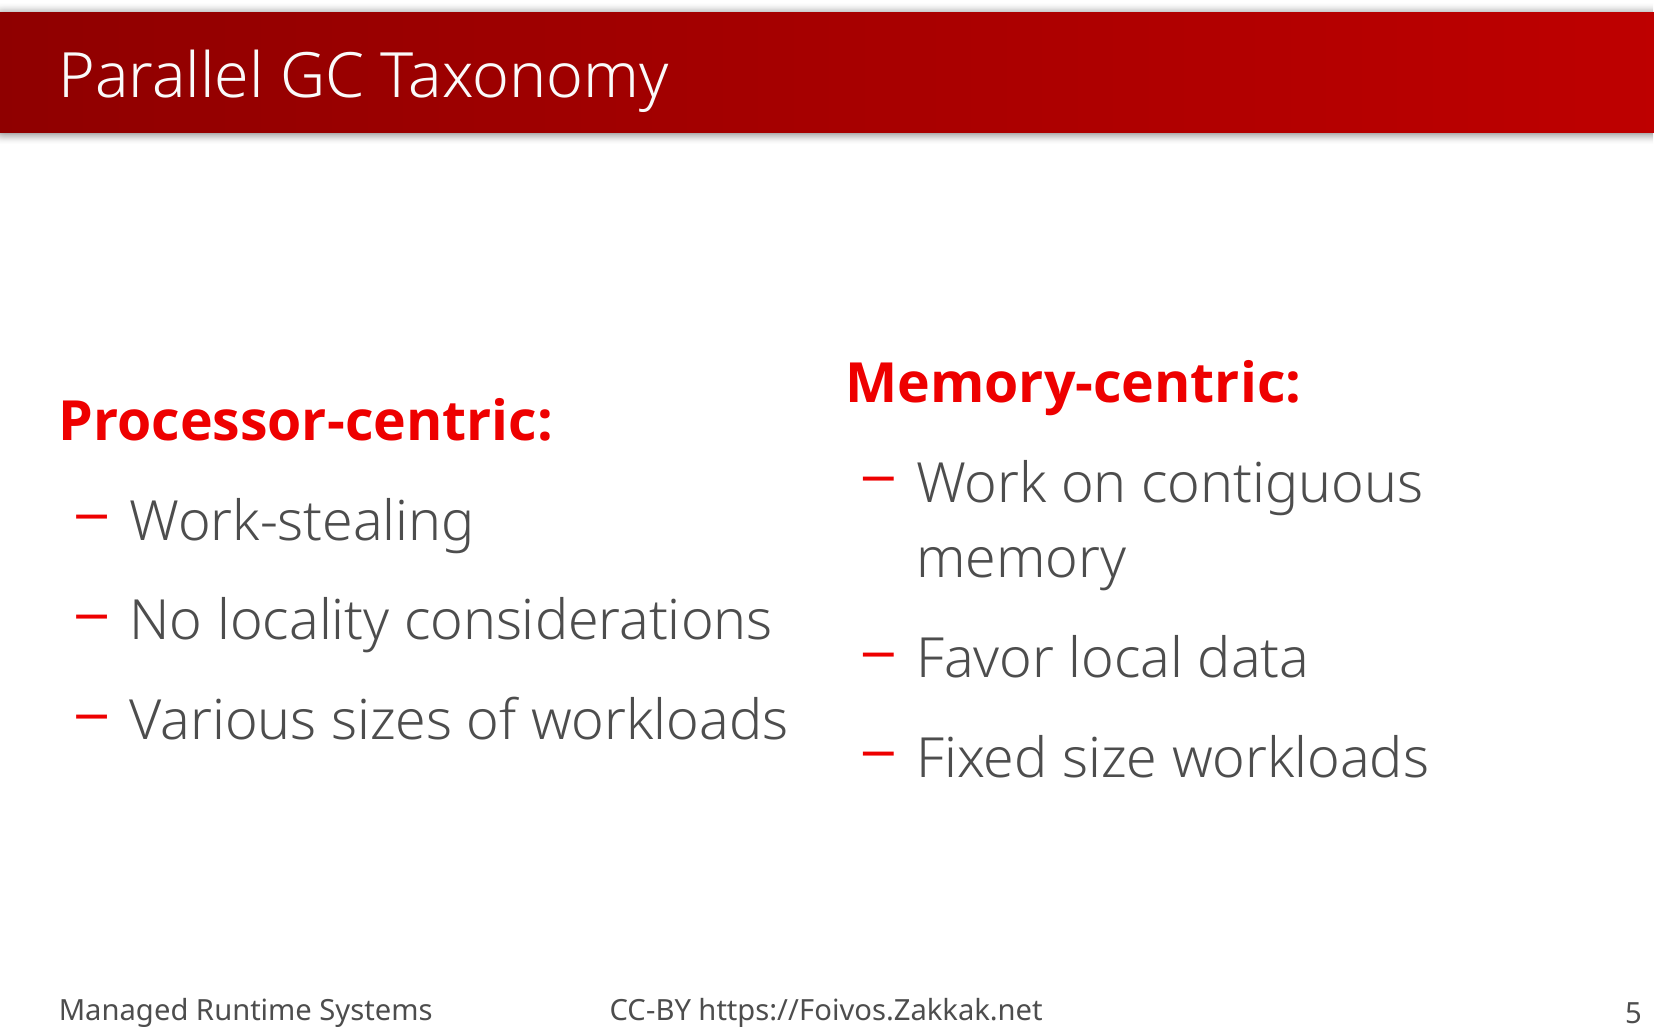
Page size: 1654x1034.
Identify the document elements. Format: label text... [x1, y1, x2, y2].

title Parallel GC Taxonomy [58, 7, 1329, 139]
list Memory-centric: Work on contiguous memory Favor local data Fixed size workloads [845, 177, 1595, 960]
list Processor-centric: Work-stealing No locality considerations Various sizes of workloads [58, 177, 808, 960]
